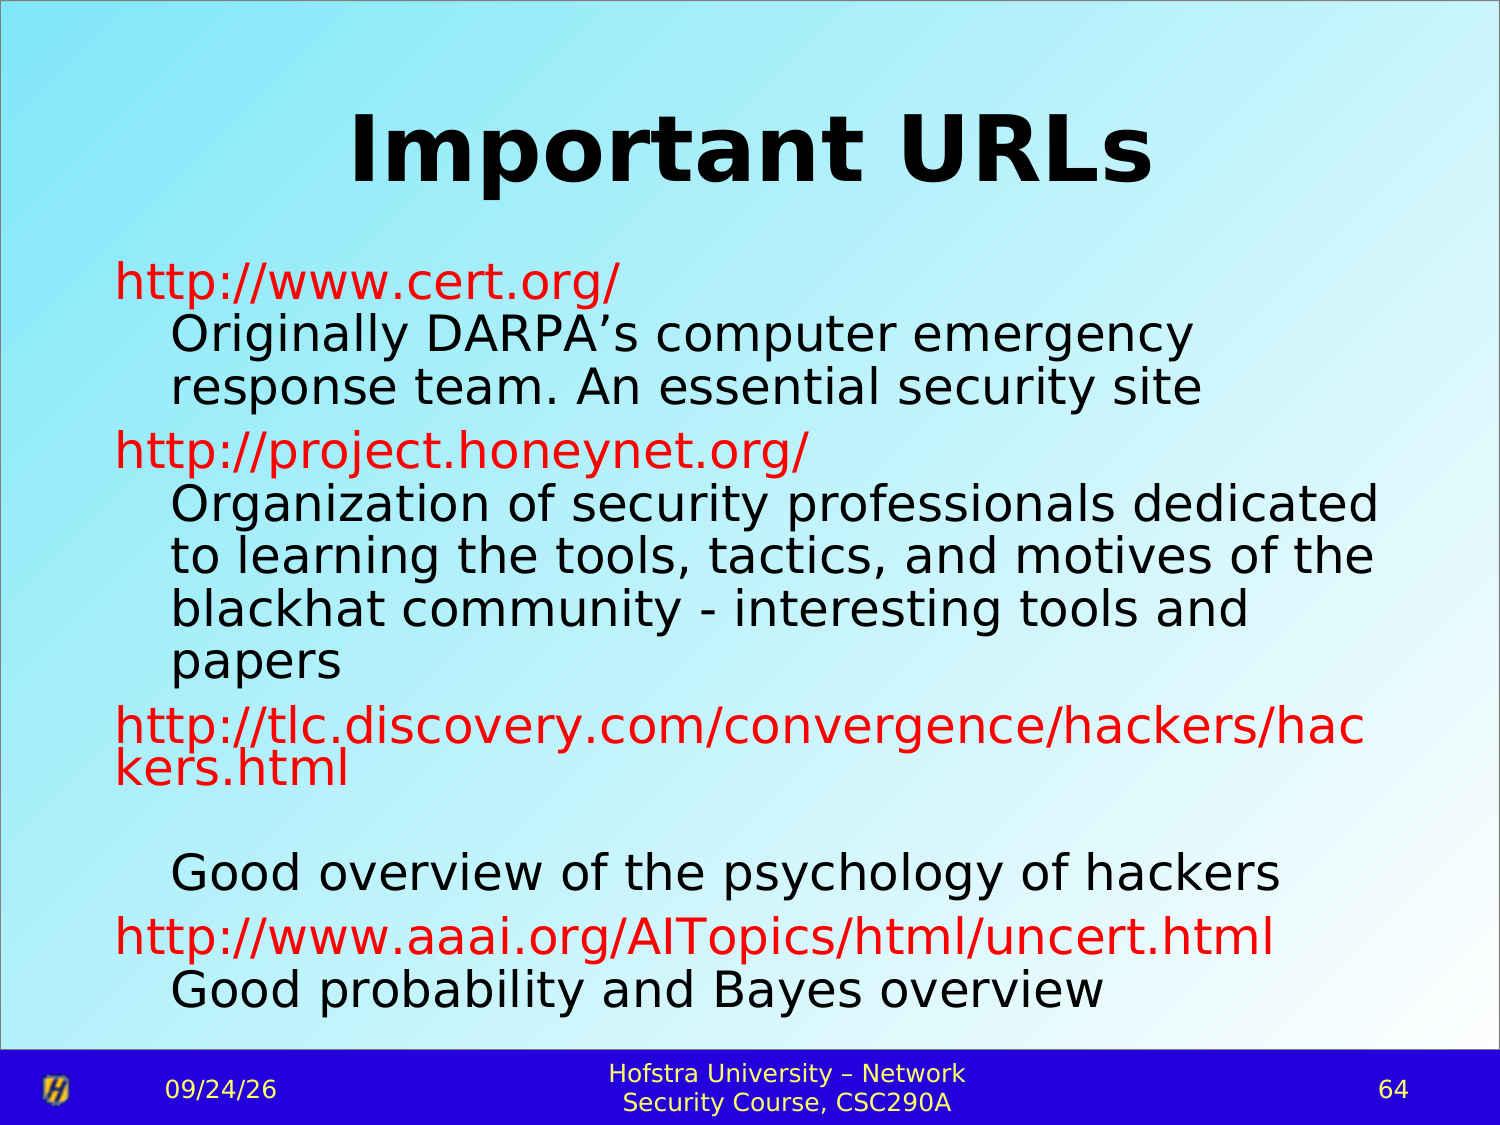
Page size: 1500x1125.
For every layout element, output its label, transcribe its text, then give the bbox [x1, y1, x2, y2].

picture [37, 1072, 76, 1110]
title Important URLs [112, 84, 1391, 212]
list http://www.cert.org/ Originally DARPA’s computer emergency response team. An essential security site http://project.honeynet.org/ Organization of security professionals dedicated to learning the tools, tactics, and motives of the blackhat community - interesting tools and papers http://tlc.discovery.com/convergence/hackers/hackers.html Good overview of the psychology of hackers http://www.aaai.org/AITopics/html/uncert.html Good probability and Bayes overview [99, 249, 1407, 1098]
